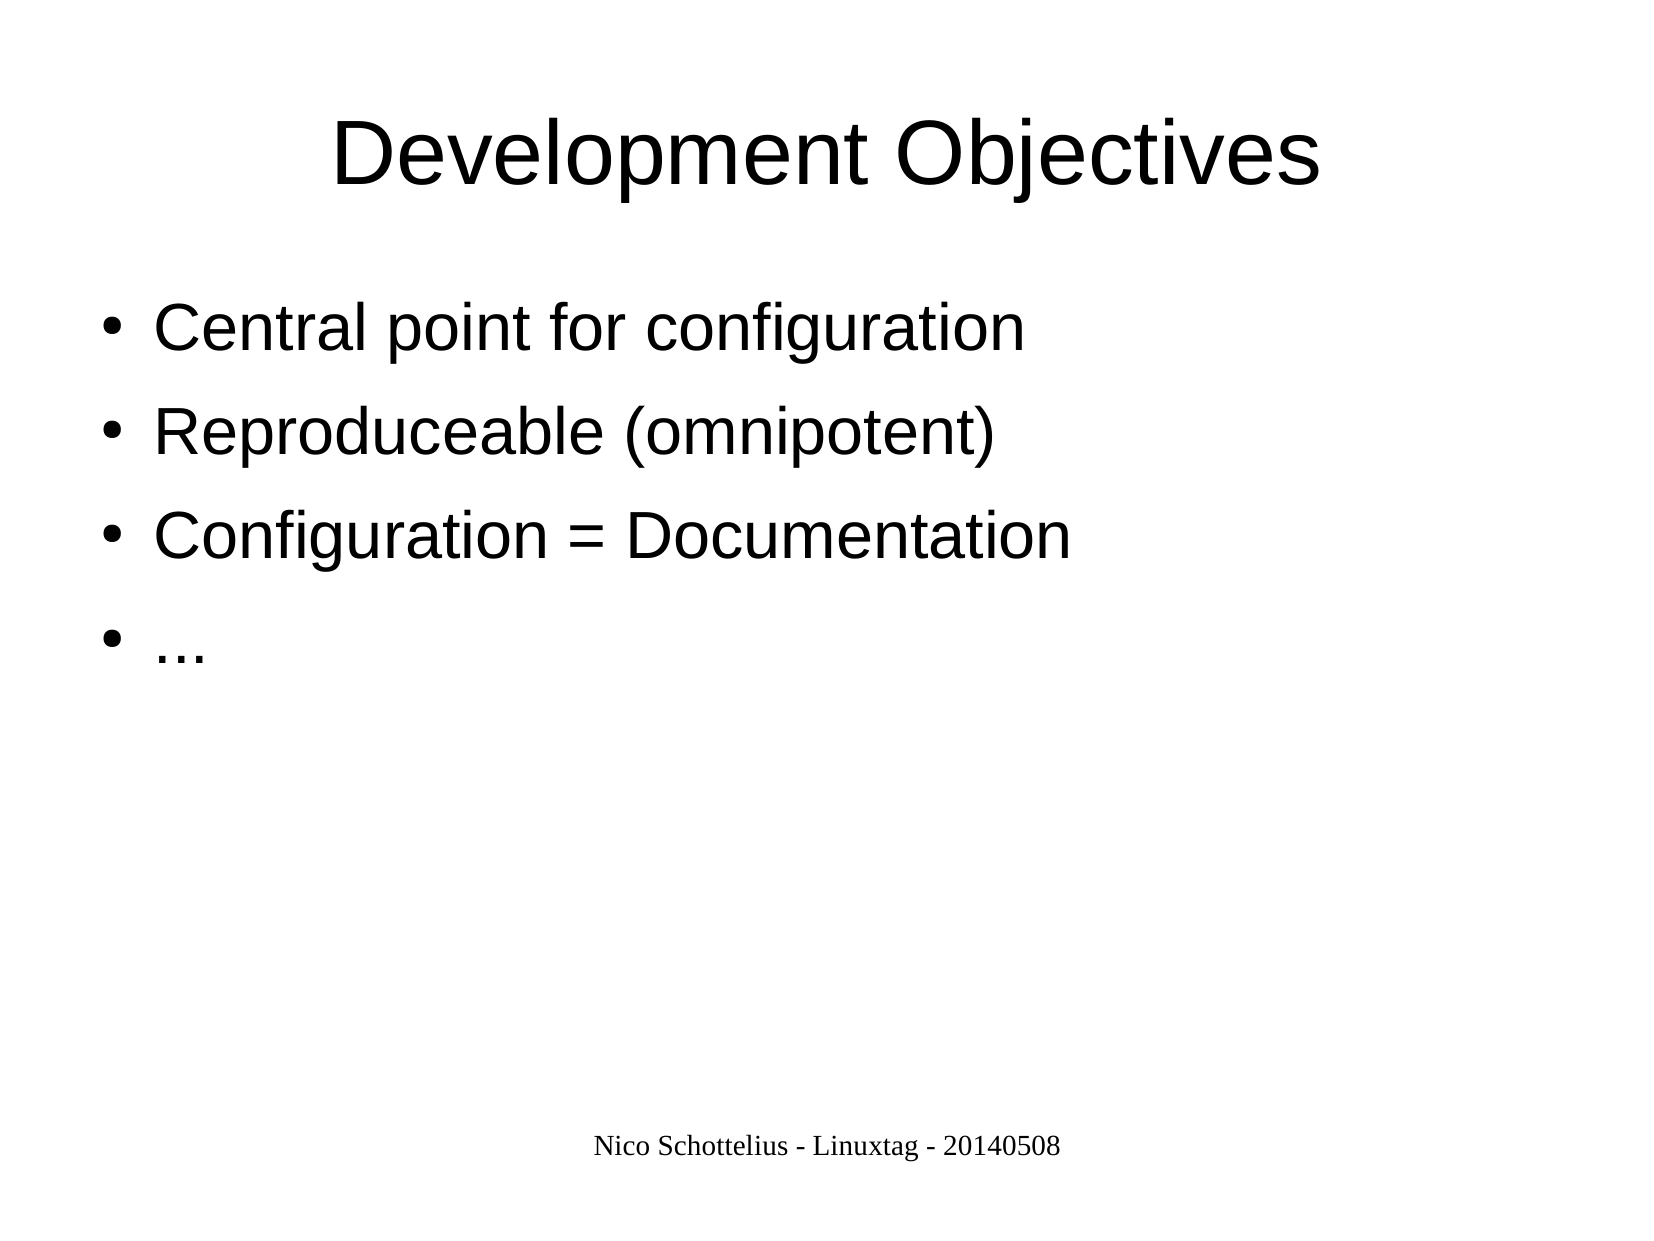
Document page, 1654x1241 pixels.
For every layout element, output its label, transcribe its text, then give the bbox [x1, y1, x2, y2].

title Development Objectives [82, 49, 1571, 257]
list Central point for configuration Reproduceable (omnipotent) Configuration = Documentation ... [82, 290, 1538, 1010]
